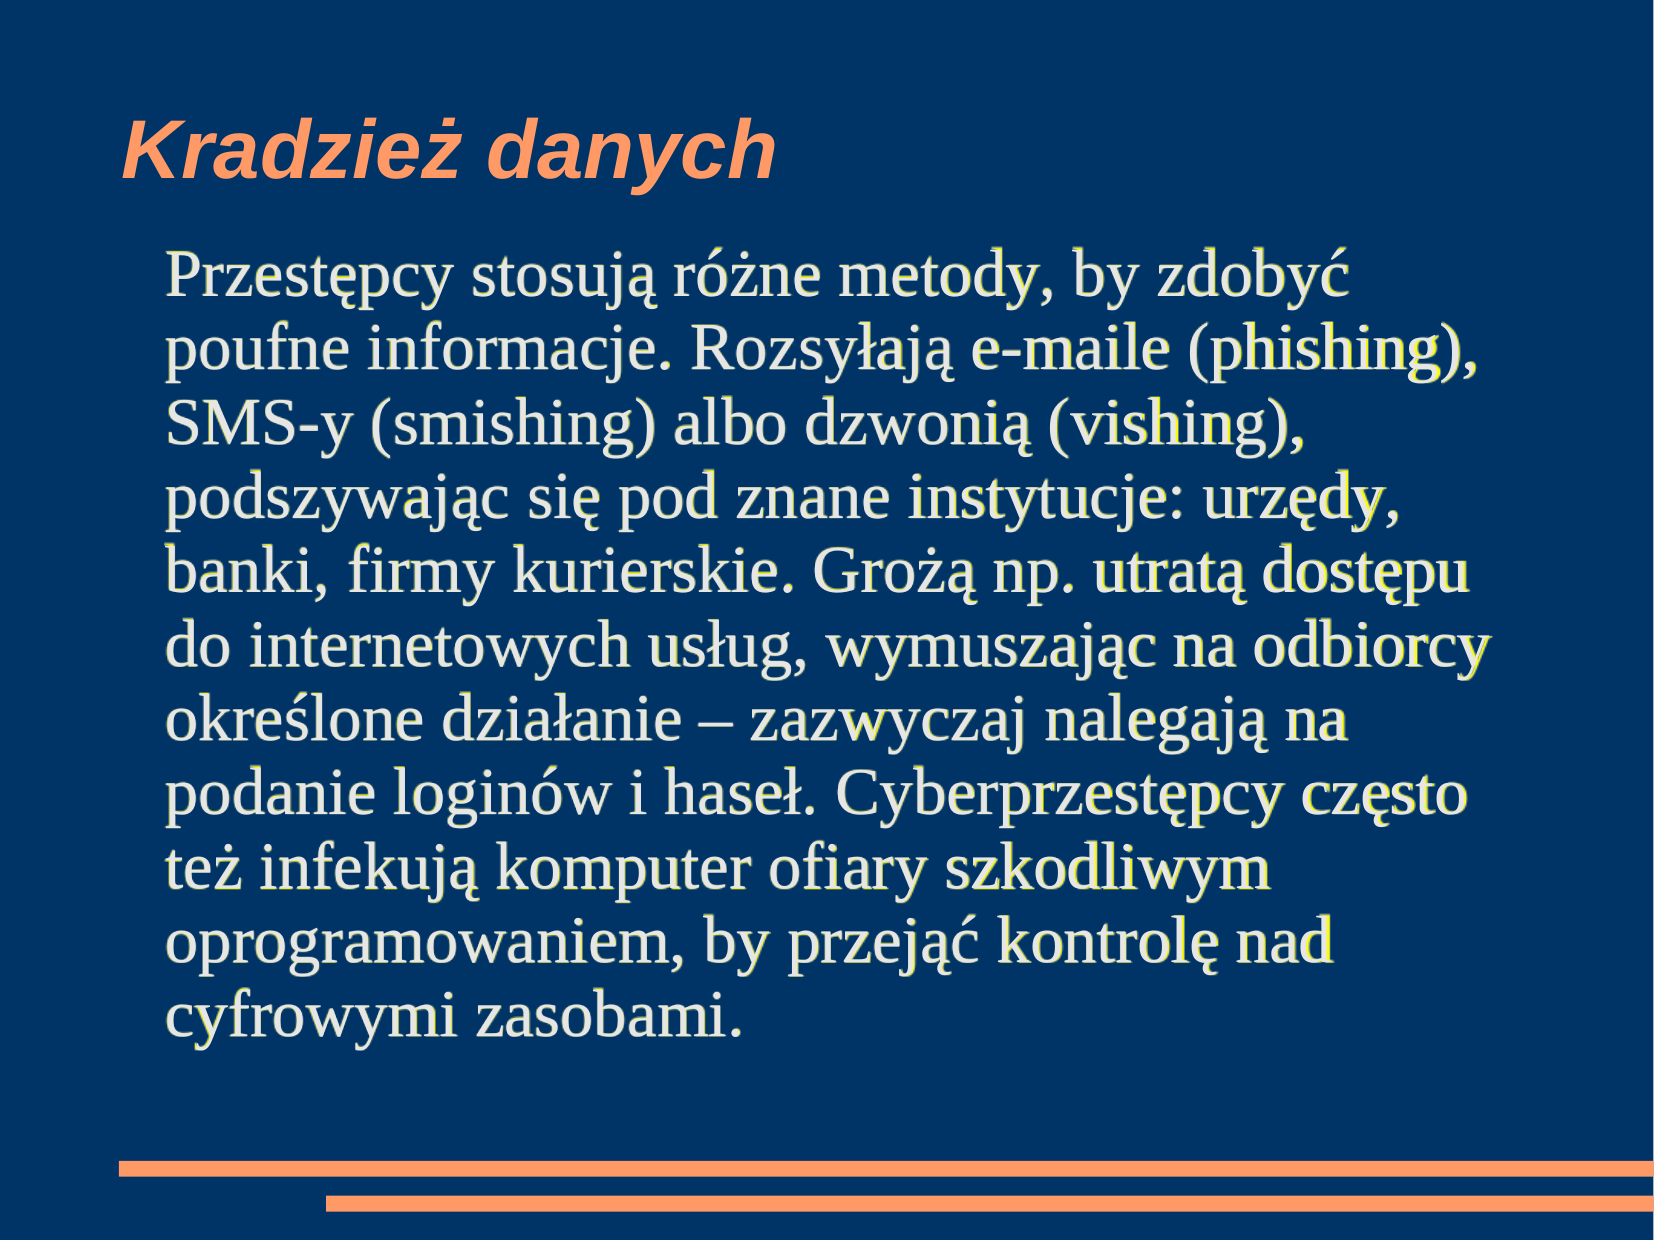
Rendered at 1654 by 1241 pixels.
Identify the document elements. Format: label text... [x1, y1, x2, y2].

title Kradzież danych [121, 46, 1534, 236]
list Przestępcy stosują różne metody, by zdobyć poufne informacje. Rozsyłają e-maile (phishing), SMS-y (smishing) albo dzwonią (vishing), podszywając się pod znane instytucje: urzędy, banki, firmy kurierskie. Grożą np. utratą dostępu do internetowych usług, wymuszając na odbiorcy określone działanie – zazwyczaj nalegają na podanie loginów i haseł. Cyberprzestępcy często też infekują komputer ofiary szkodliwym oprogramowaniem, by przejąć kontrolę nad cyfrowymi zasobami. [94, 236, 1534, 1052]
